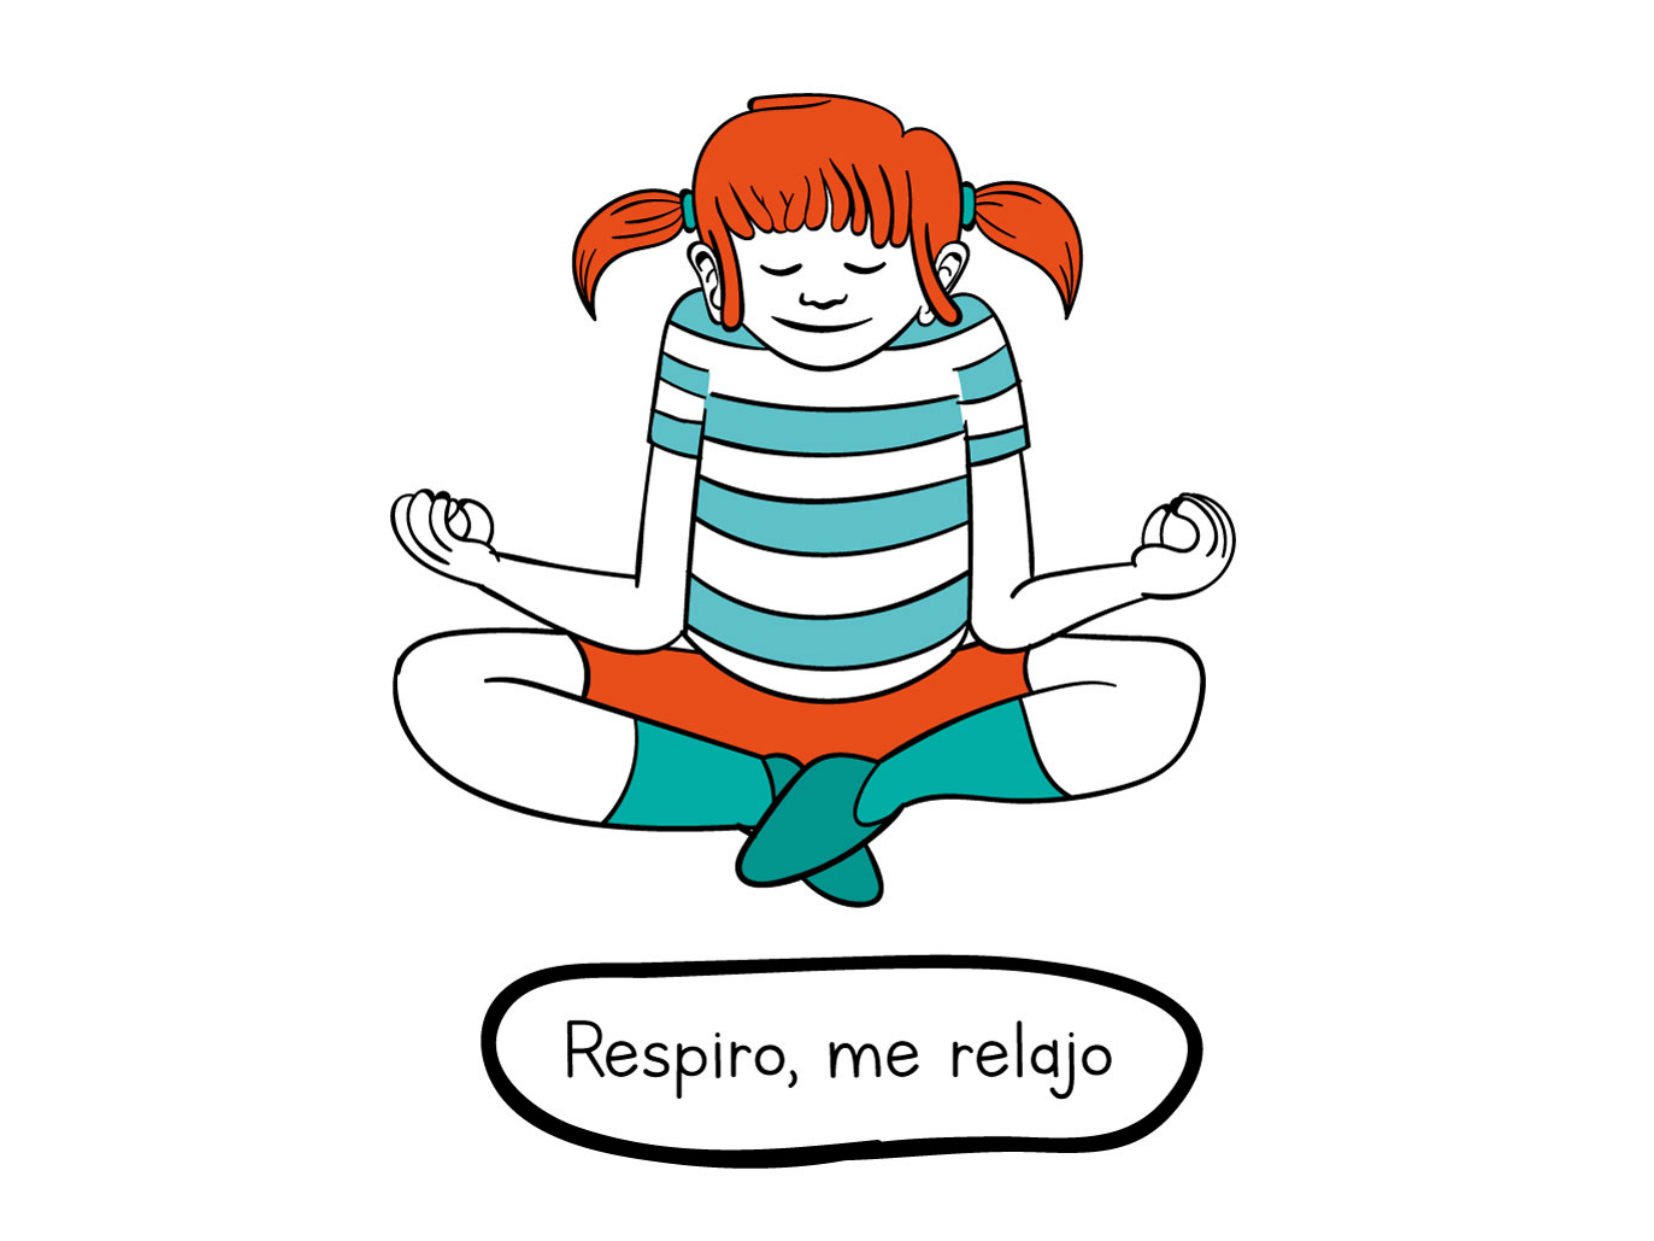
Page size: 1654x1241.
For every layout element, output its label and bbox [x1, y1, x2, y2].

picture [236, 0, 1441, 1205]
